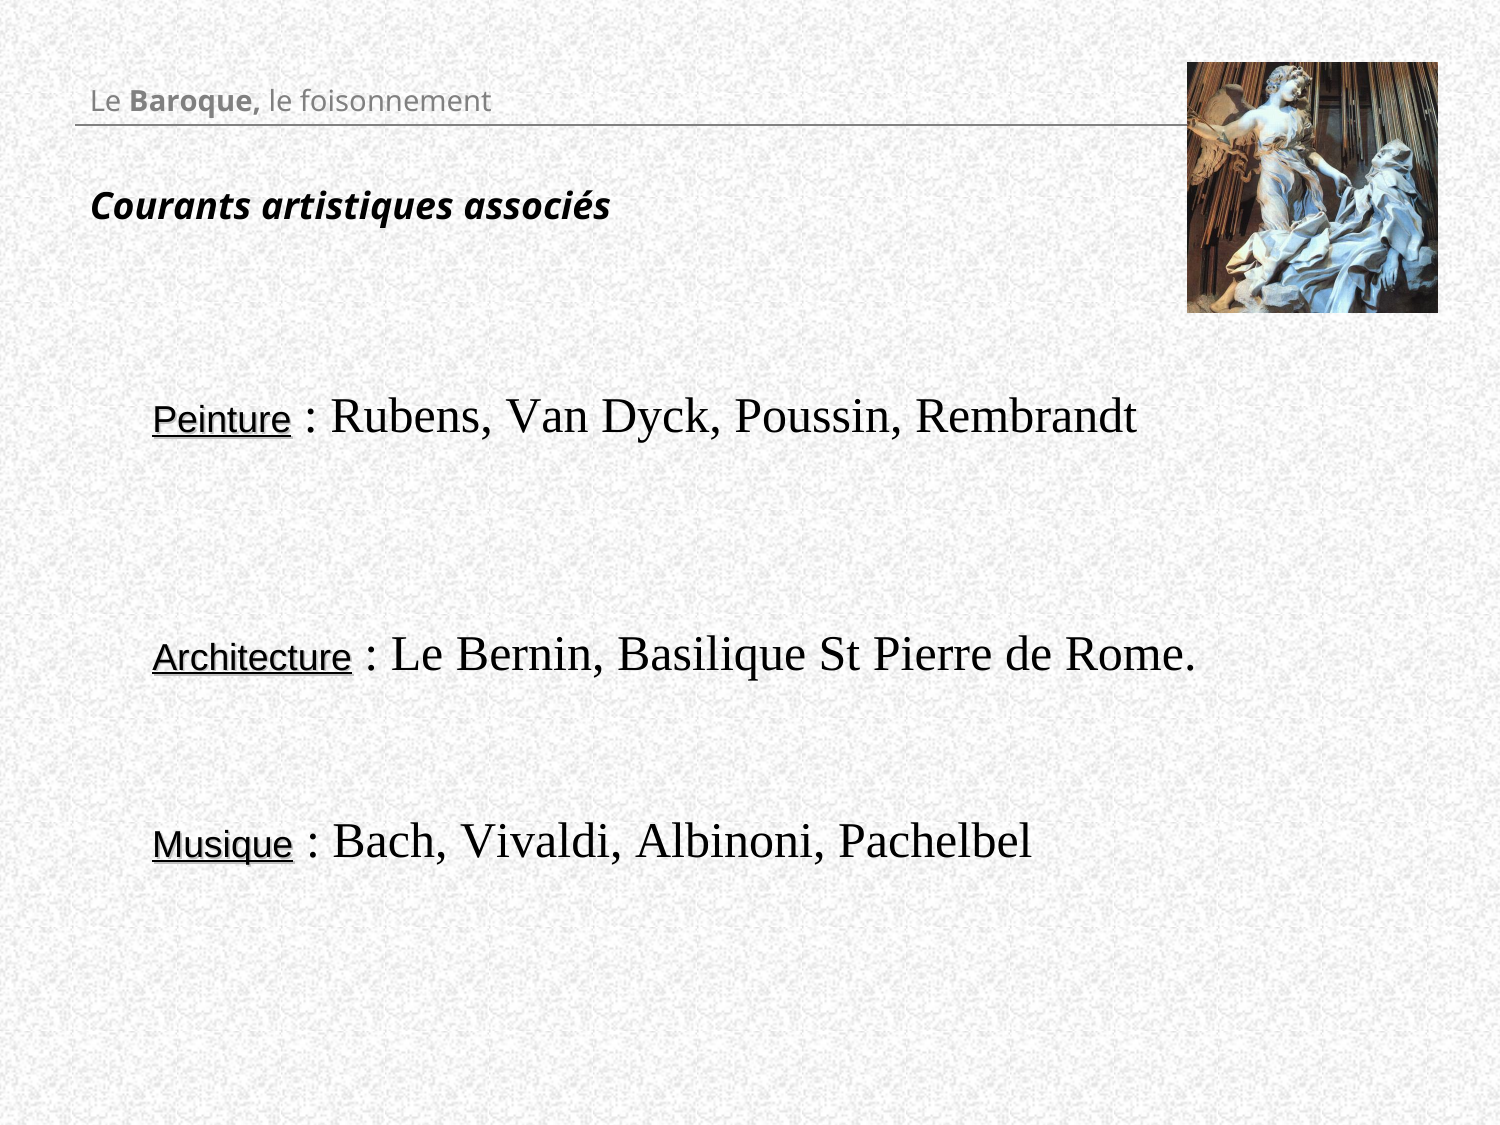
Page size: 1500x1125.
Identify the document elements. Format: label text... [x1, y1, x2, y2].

text_box Courants artistiques associés [75, 174, 751, 236]
text_box Peinture : Rubens, Van Dyck, Poussin, Rembrandt [137, 374, 1426, 451]
text_box Architecture : Le Bernin, Basilique St Pierre de Rome. [137, 612, 1426, 688]
text_box Le Baroque, le foisonnement [74, 74, 1187, 126]
text_box Musique : Bach, Vivaldi, Albinoni, Pachelbel [137, 799, 1163, 876]
picture [0, 0, 1500, 1125]
